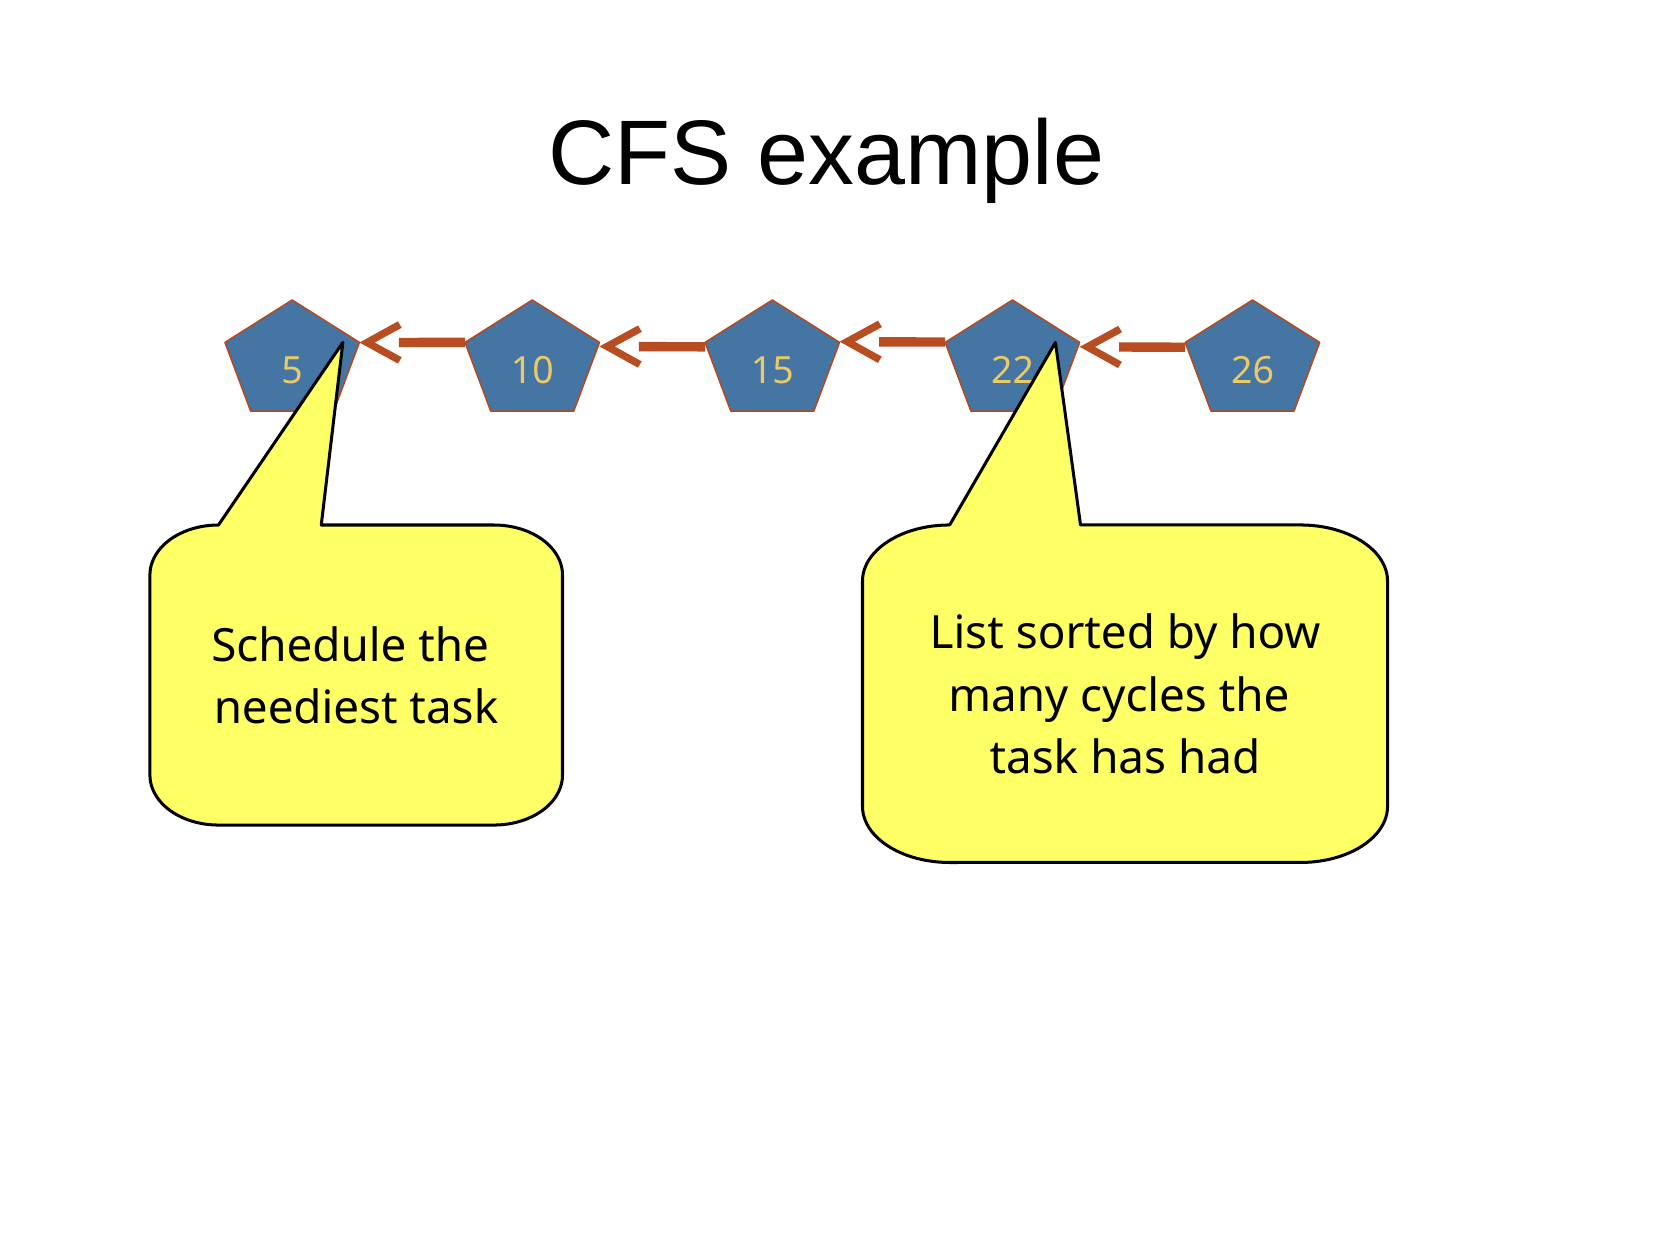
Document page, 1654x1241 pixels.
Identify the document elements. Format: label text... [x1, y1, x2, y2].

text_box 15 [705, 300, 840, 412]
text_box 26 [1185, 300, 1320, 412]
text_box List sorted by how many cycles the task has had [862, 342, 1388, 863]
text_box 22 [945, 300, 1080, 412]
text_box 5 [224, 300, 360, 412]
text_box Schedule the neediest task [149, 342, 563, 826]
text_box 10 [465, 300, 600, 412]
title CFS example [82, 49, 1571, 257]
